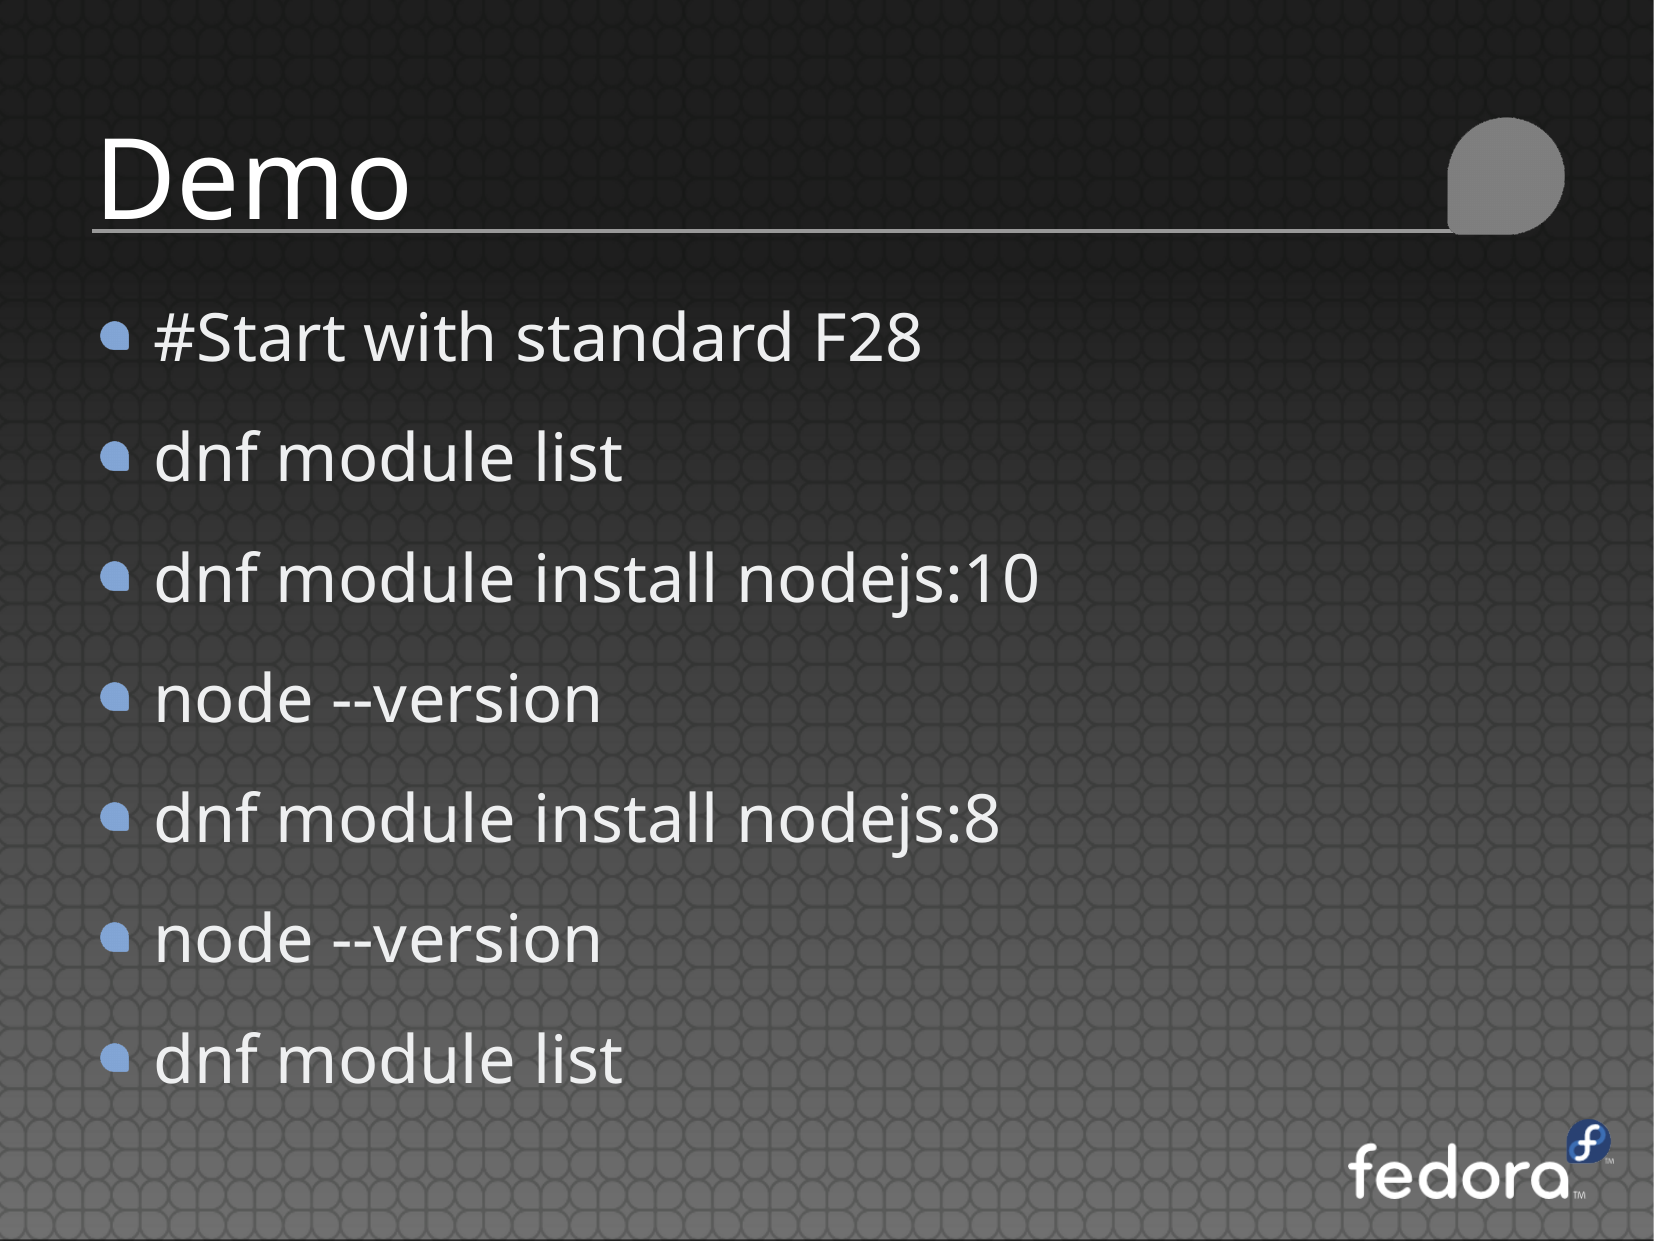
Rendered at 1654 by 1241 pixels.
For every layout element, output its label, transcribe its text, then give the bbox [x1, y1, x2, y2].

picture [0, 0, 1654, 1241]
list #Start with standard F28 dnf module list dnf module install nodejs:10 node --version dnf module install nodejs:8 node --version dnf module list [82, 290, 1571, 1094]
title Demo [94, 100, 1426, 251]
